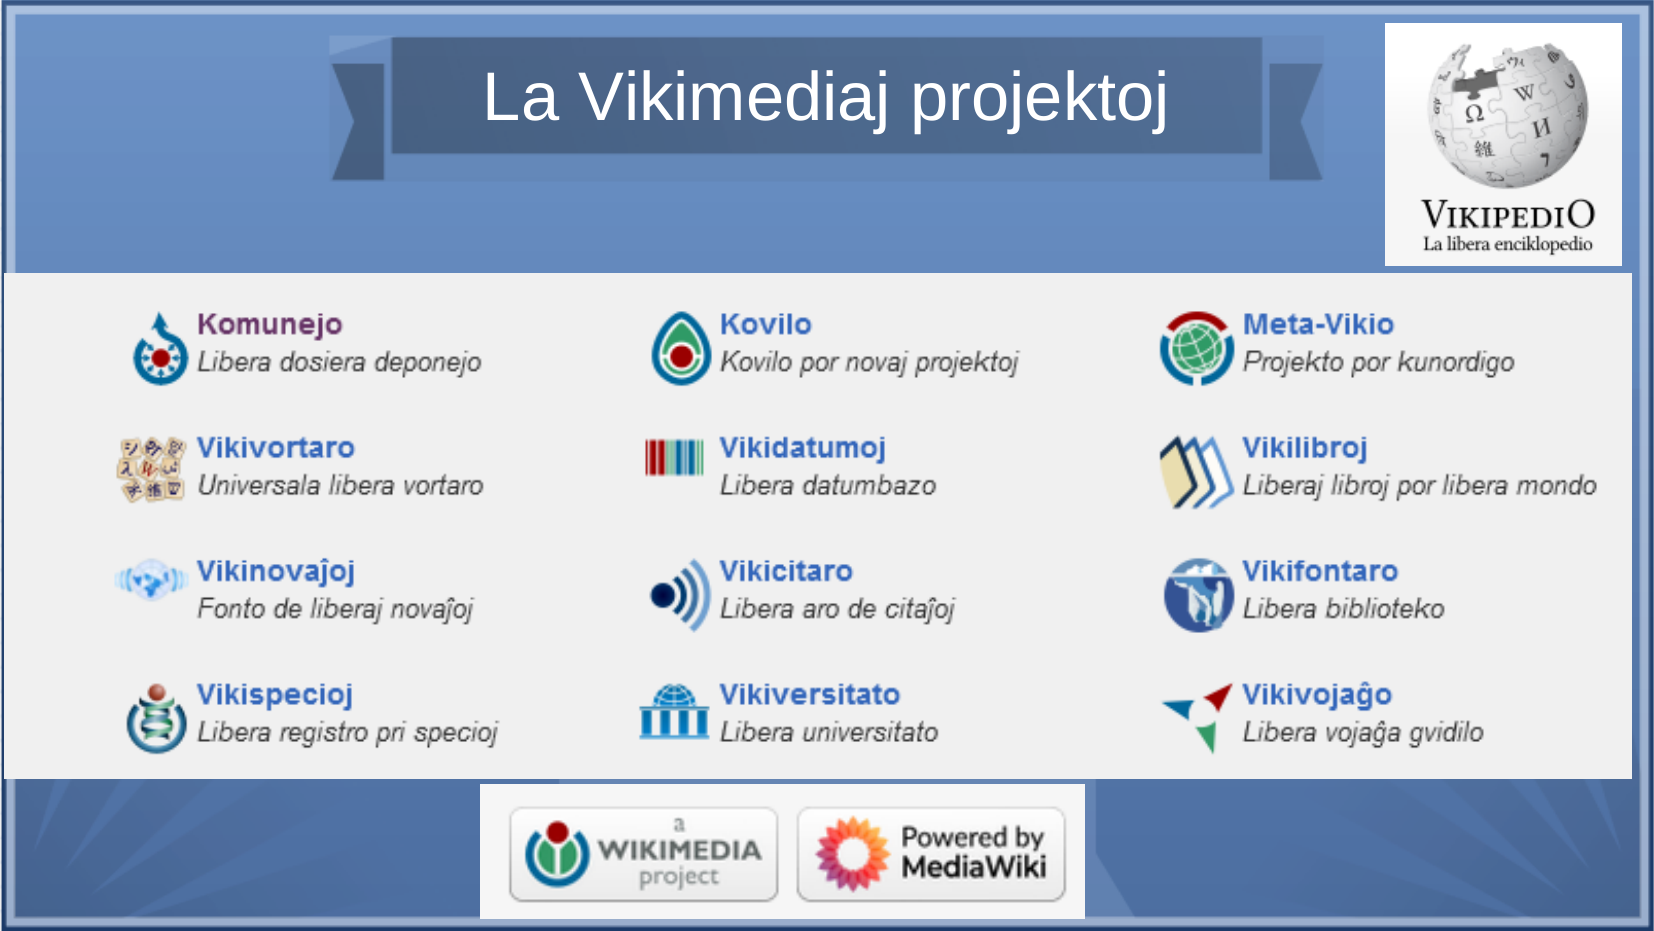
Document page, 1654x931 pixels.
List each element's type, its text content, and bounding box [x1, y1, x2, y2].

picture [0, 0, 1654, 931]
title La Vikimediaj projektoj [389, 35, 1264, 154]
